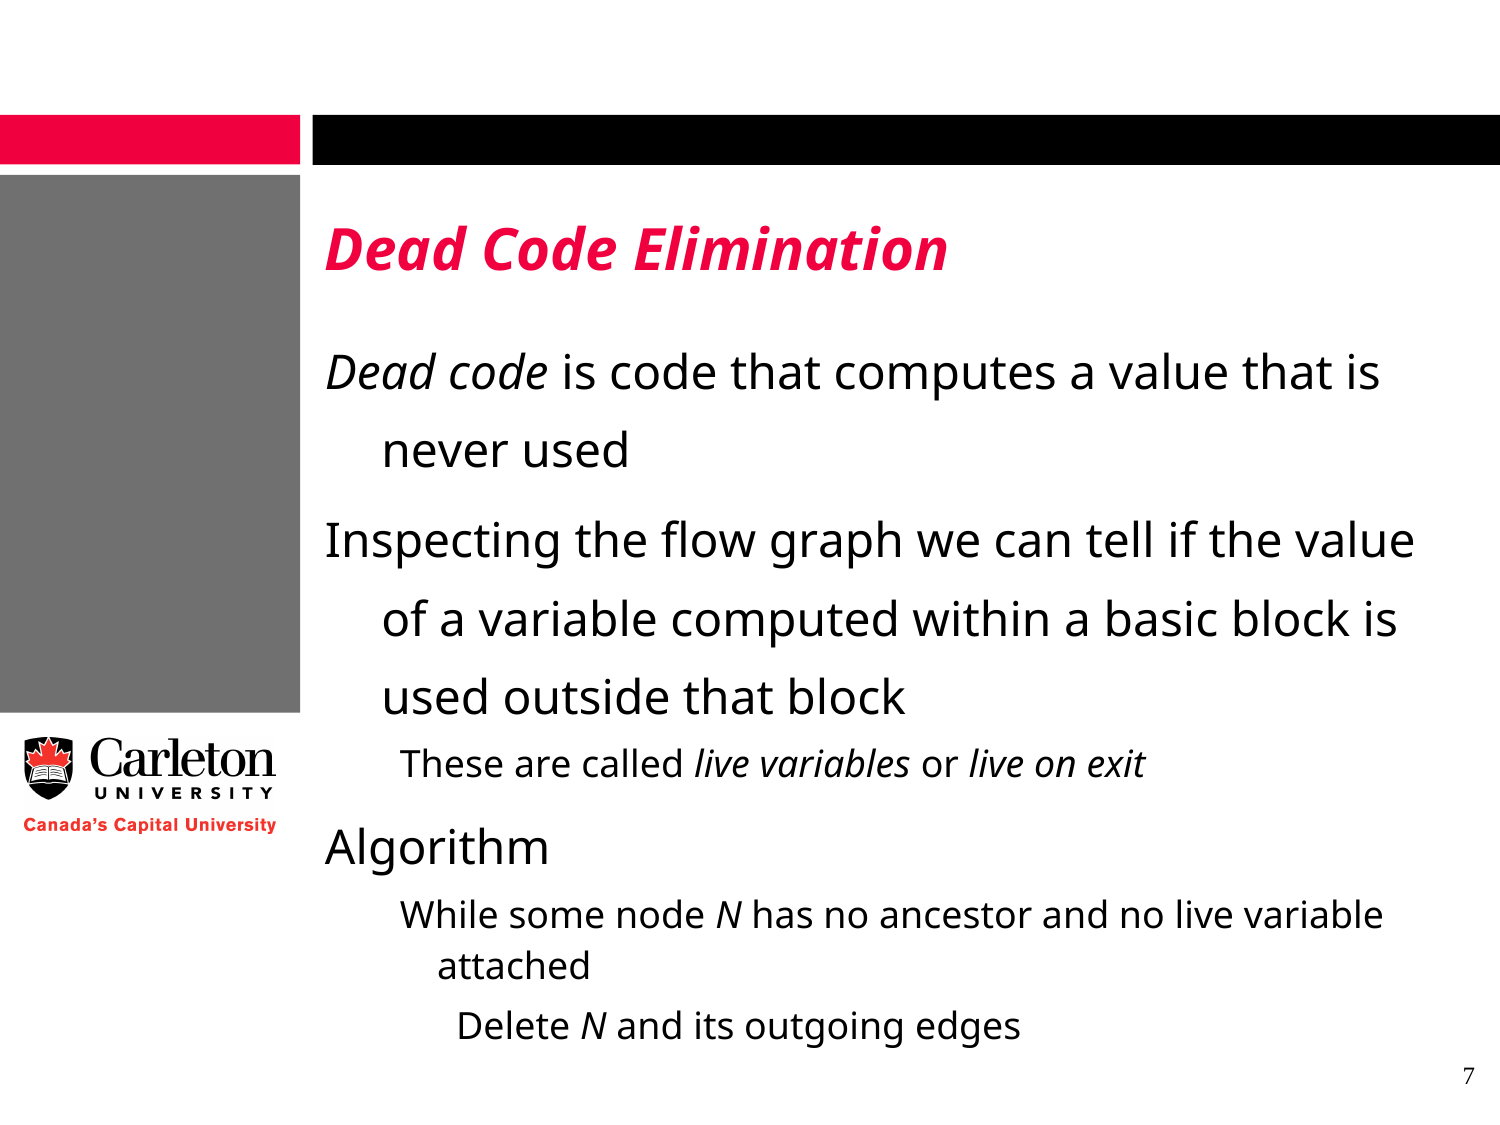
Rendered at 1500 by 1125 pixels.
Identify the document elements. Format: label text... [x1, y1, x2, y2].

title Dead Code Elimination [324, 194, 1450, 300]
list Dead code is code that computes a value that is never used Inspecting the flow graph we can tell if the value of a variable computed within a basic block is used outside that block These are called live variables or live on exit Algorithm While some node N has no ancestor and no live variable attached Delete N and its outgoing edges [324, 324, 1450, 1036]
picture [24, 737, 276, 834]
